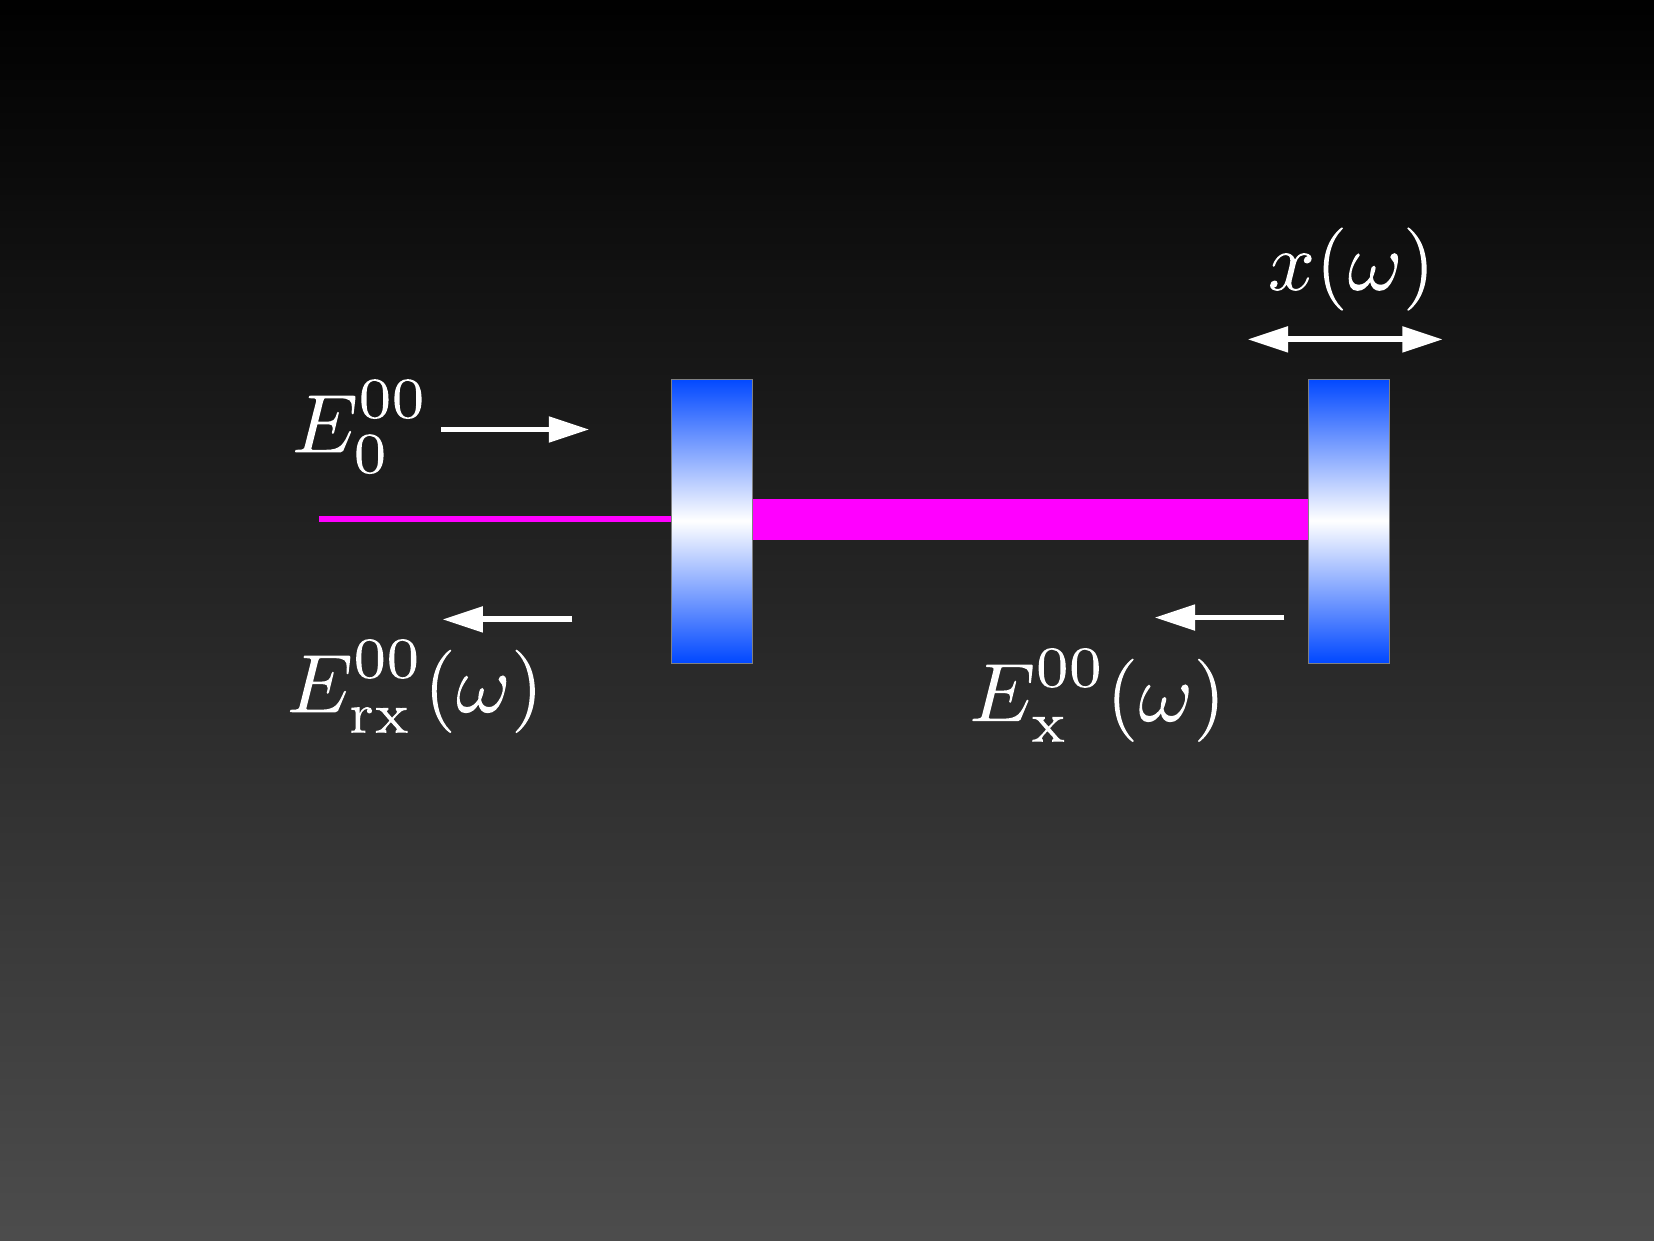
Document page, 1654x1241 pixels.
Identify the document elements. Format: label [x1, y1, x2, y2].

picture [289, 639, 536, 734]
picture [972, 648, 1218, 743]
picture [1270, 227, 1427, 311]
picture [294, 379, 422, 475]
text_box [671, 379, 753, 664]
text_box [1308, 379, 1390, 664]
